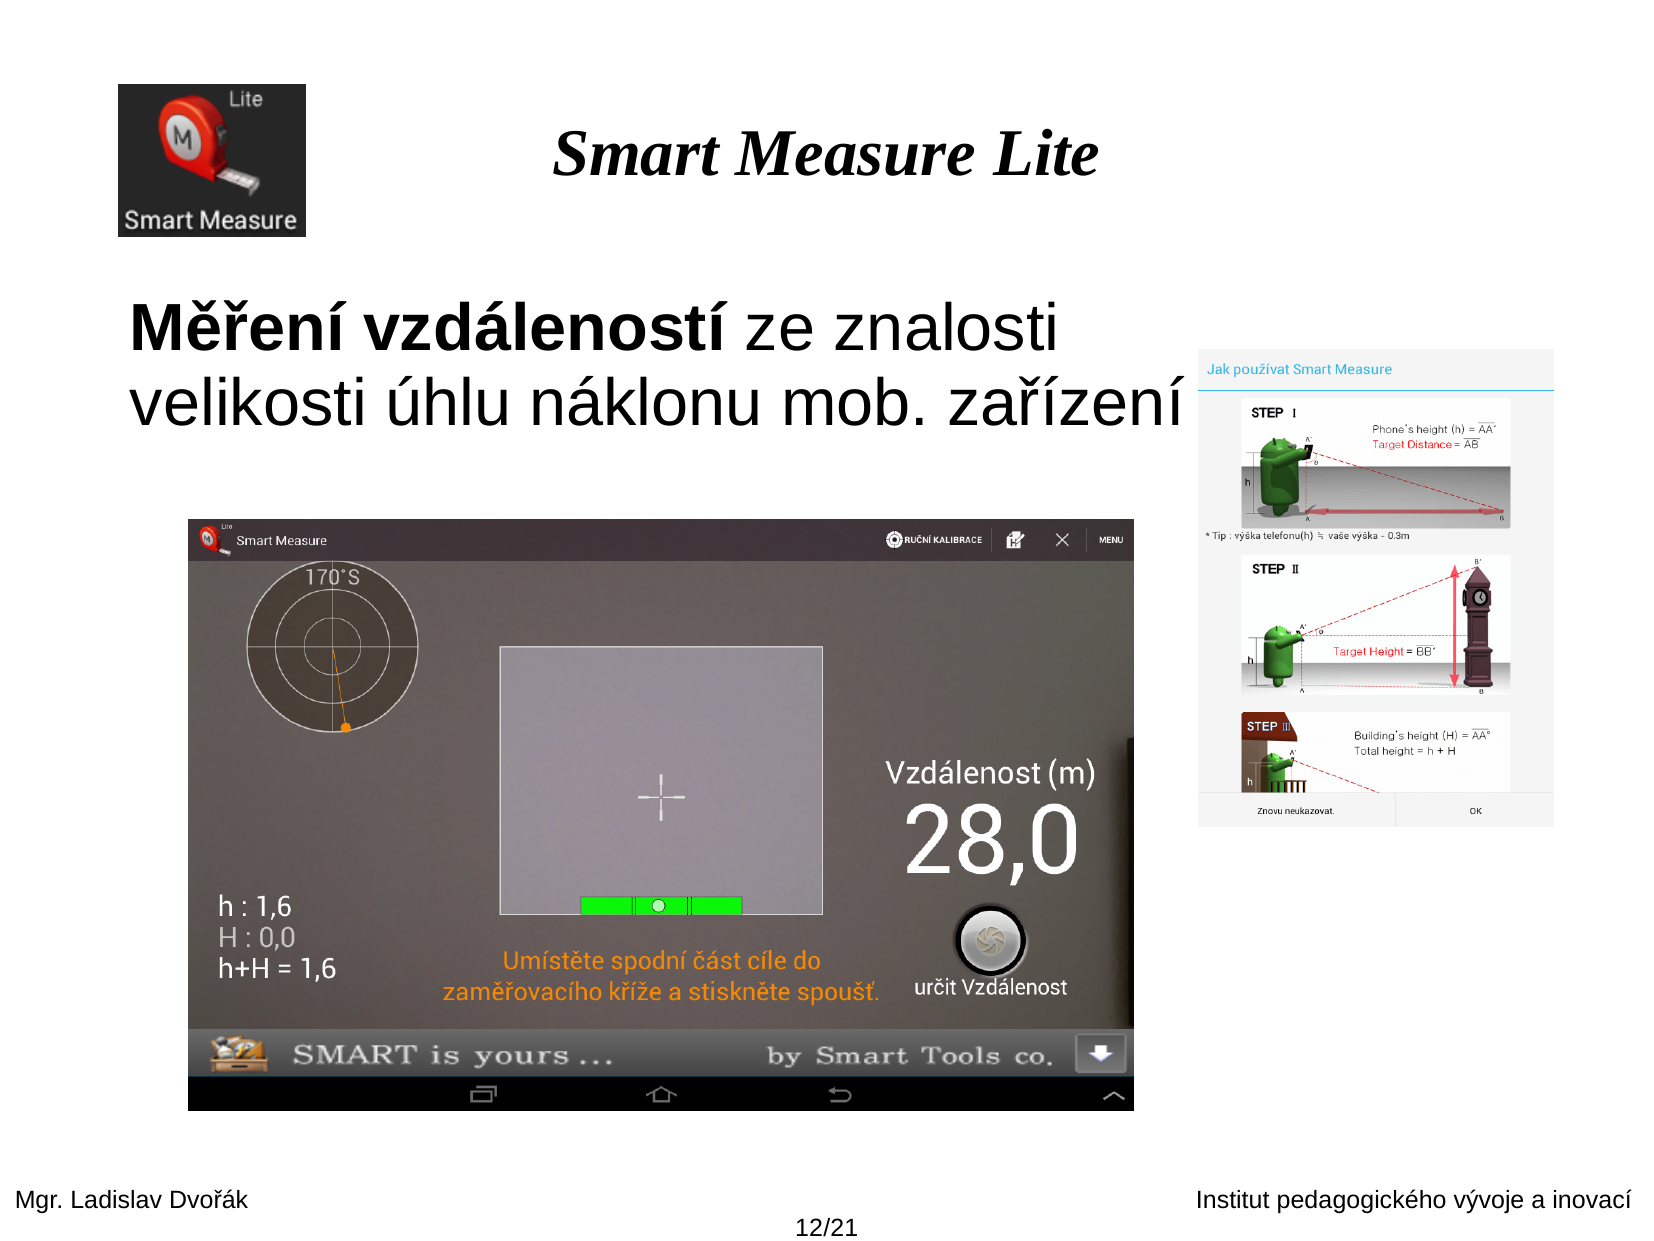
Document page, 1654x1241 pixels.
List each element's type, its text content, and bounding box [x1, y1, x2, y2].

title Smart Measure Lite [82, 49, 1571, 257]
picture [188, 544, 1134, 1111]
picture [1198, 349, 1554, 827]
text_box Mgr. Ladislav Dvořák Institut pedagogického vývoje a inovací <číslo>/21 [0, 1177, 1654, 1241]
picture [118, 84, 306, 237]
list Měření vzdáleností ze znalosti velikosti úhlu náklonu mob. zařízení [129, 290, 1205, 544]
